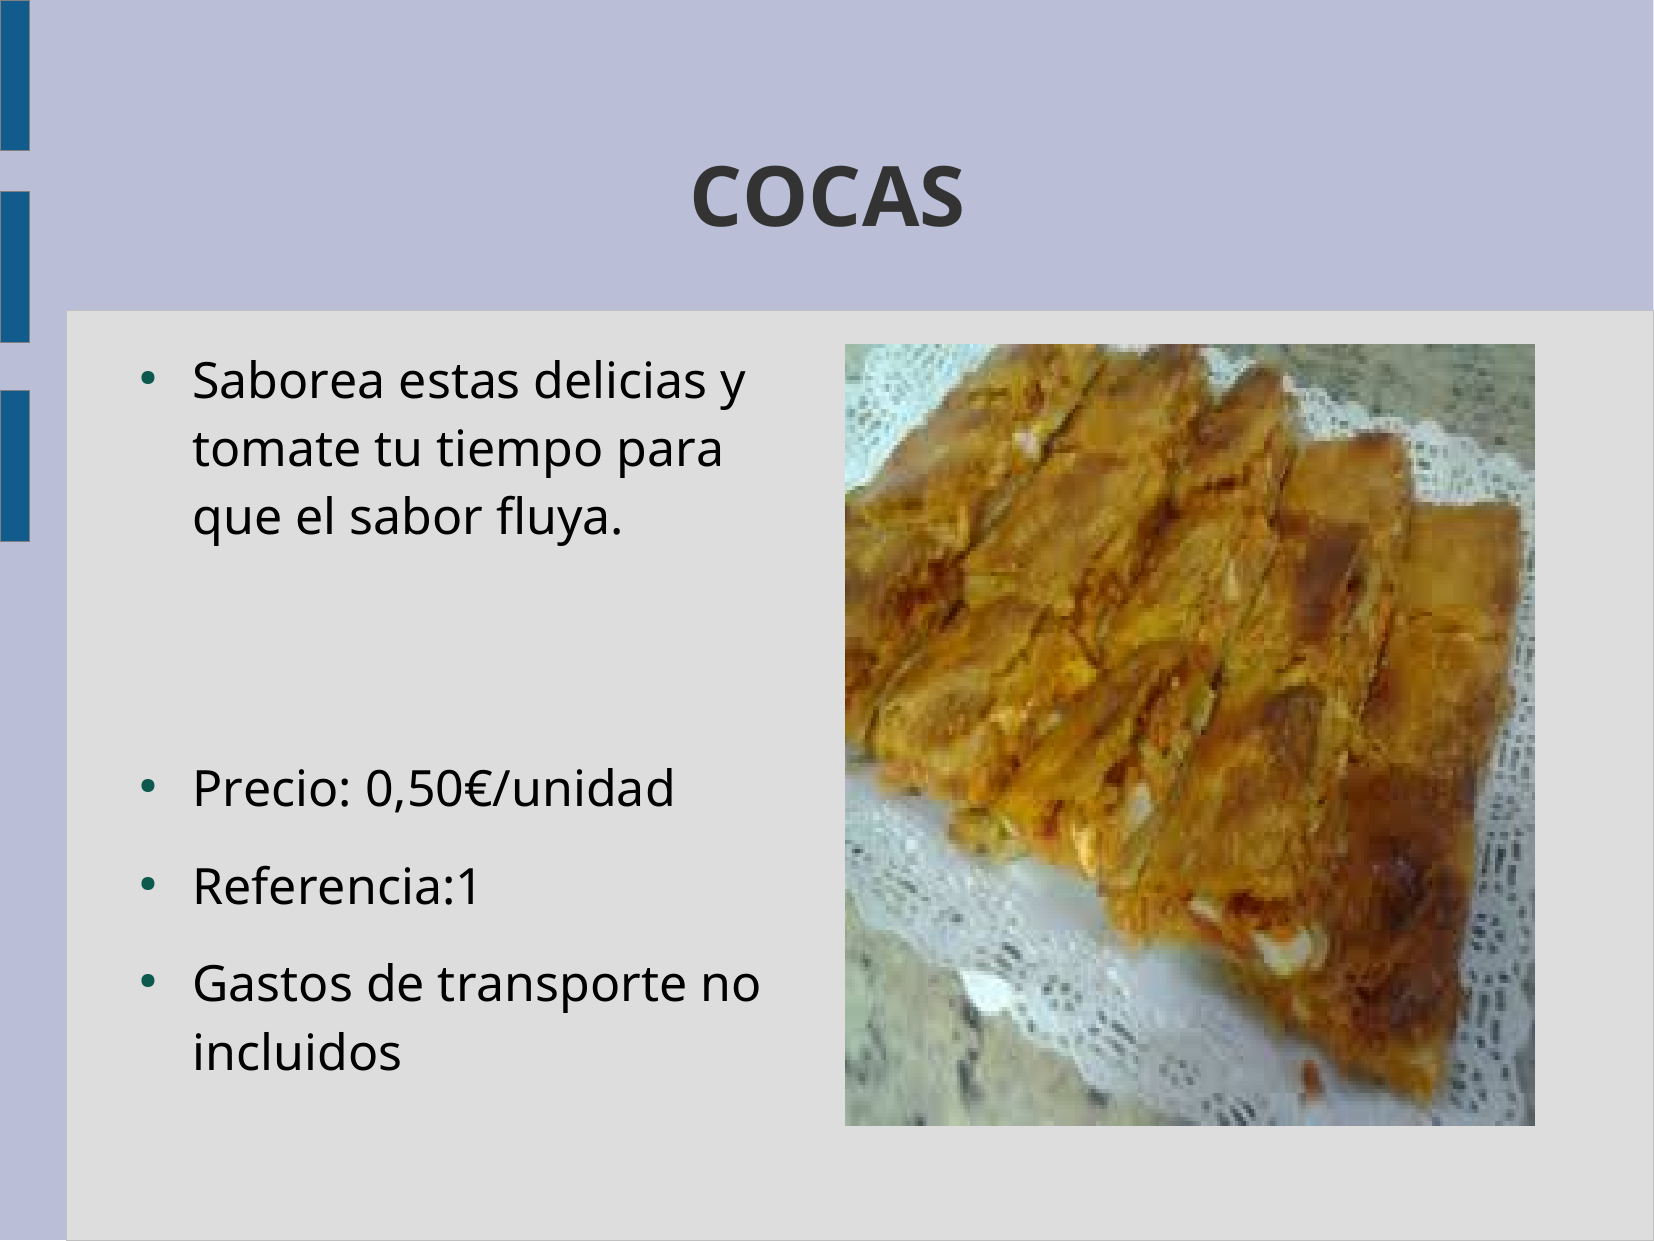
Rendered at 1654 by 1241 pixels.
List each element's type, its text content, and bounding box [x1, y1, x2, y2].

title COCAS [121, 91, 1534, 299]
list Saborea estas delicias y tomate tu tiempo para que el sabor fluya. [121, 344, 811, 718]
list Precio: 0,50€/unidad Referencia:1 Gastos de transporte no incluidos [121, 752, 811, 1126]
picture [845, 344, 1535, 1127]
